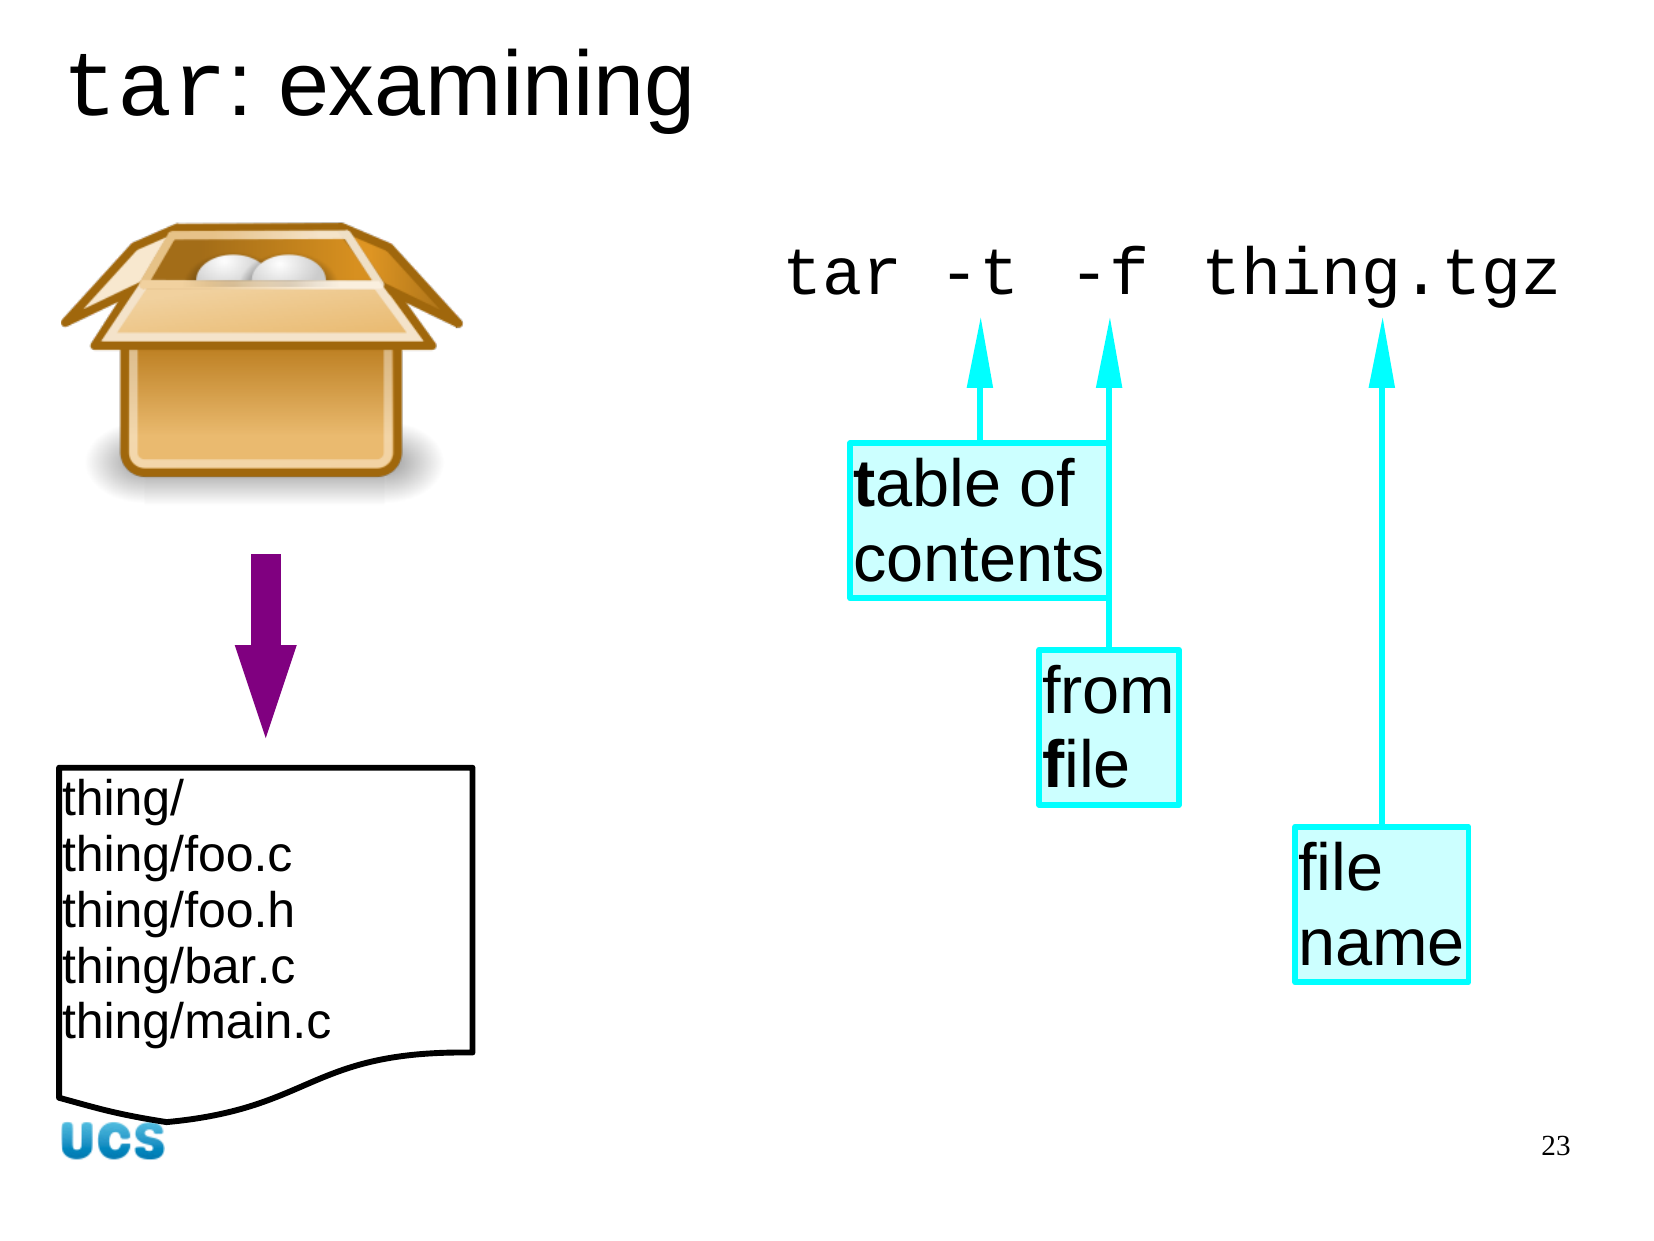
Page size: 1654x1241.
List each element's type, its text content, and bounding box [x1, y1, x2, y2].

text_box thing.tgz [1198, 236, 1565, 318]
text_box -t [936, 236, 1023, 318]
text_box thing/ thing/foo.c thing/foo.h thing/bar.c thing/main.c [59, 767, 473, 1123]
text_box table of contents [850, 442, 1106, 599]
picture [61, 145, 471, 555]
text_box -f [1066, 236, 1153, 318]
picture [61, 1121, 165, 1161]
text_box tar [779, 236, 906, 318]
text_box tar: examining [59, 29, 700, 146]
text_box file name [1295, 826, 1469, 983]
text_box from file [1039, 649, 1179, 806]
